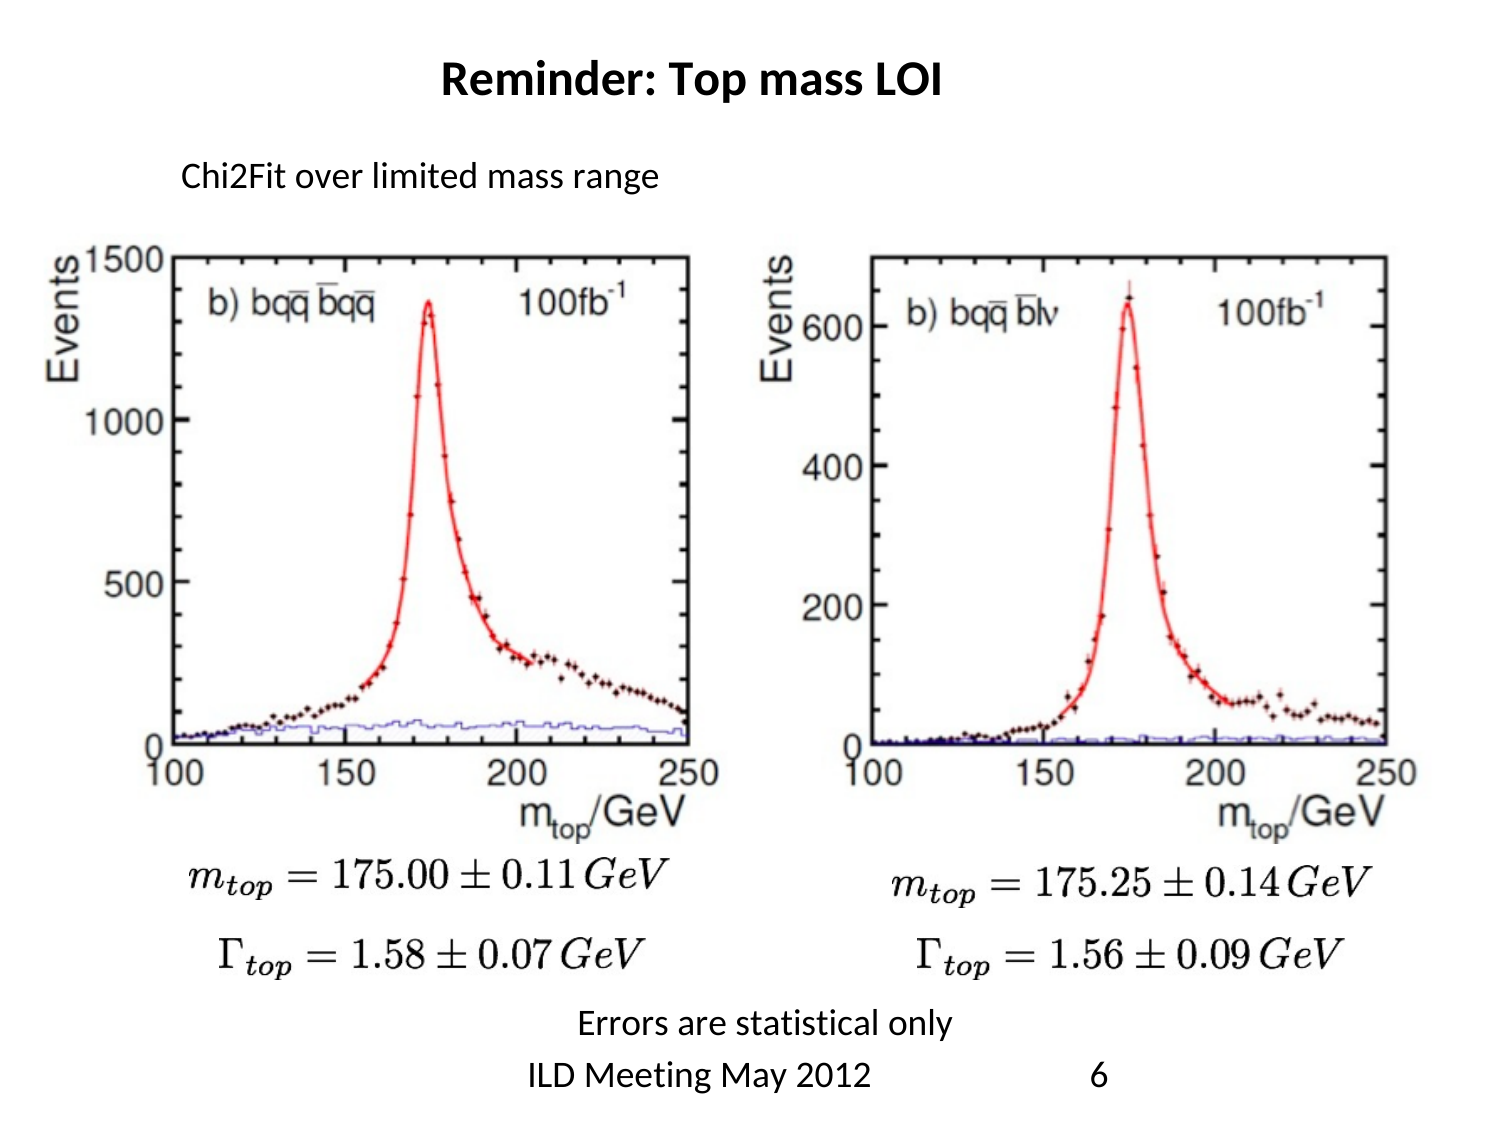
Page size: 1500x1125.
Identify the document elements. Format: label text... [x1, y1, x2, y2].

text_box Errors are statistical only [562, 990, 969, 1051]
text_box Chi2Fit over limited mass range [166, 144, 676, 204]
text_box Reminder: Top mass LOI [426, 37, 959, 113]
picture [26, 219, 1463, 844]
picture [917, 937, 1346, 980]
picture [189, 857, 671, 901]
picture [219, 937, 647, 980]
picture [892, 865, 1374, 908]
